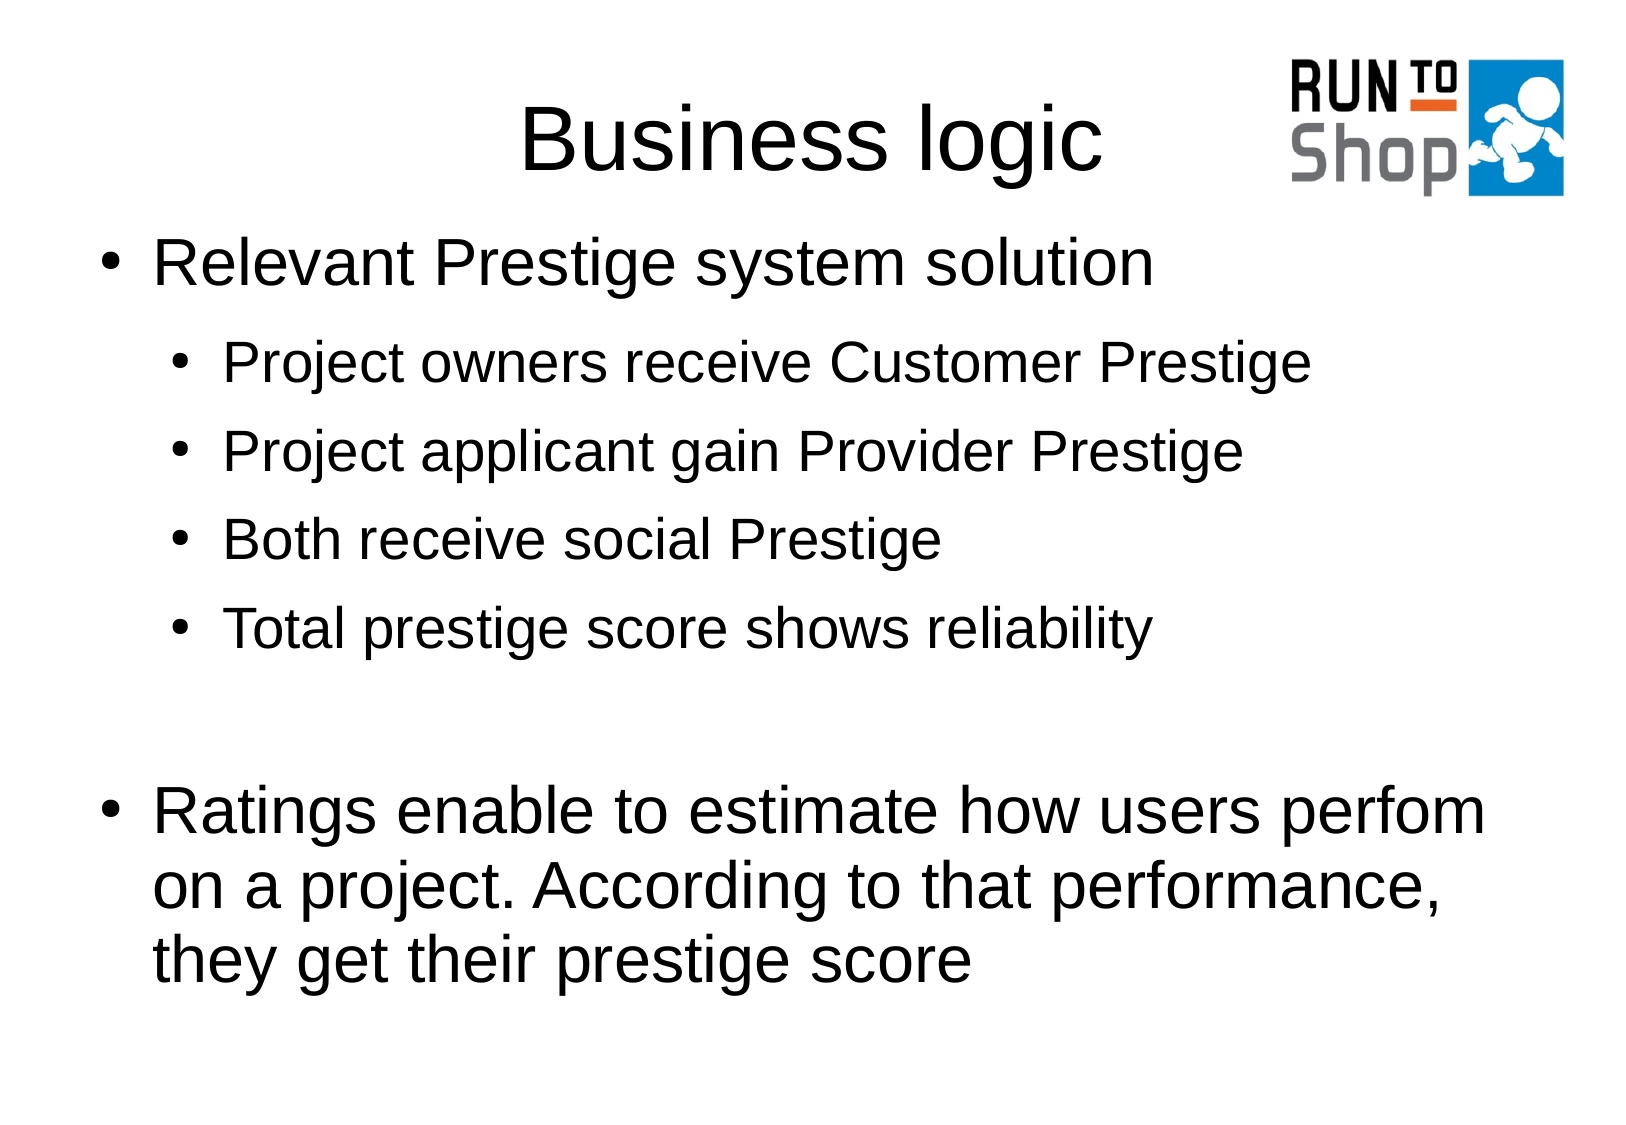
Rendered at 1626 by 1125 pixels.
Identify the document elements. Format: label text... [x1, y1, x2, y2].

title Business logic [81, 52, 1544, 225]
list Relevant Prestige system solution Project owners receive Customer Prestige Project applicant gain Provider Prestige Both receive social Prestige Total prestige score shows reliability Ratings enable to estimate how users perfom on a project. According to that performance, they get their prestige score [81, 225, 1544, 1091]
picture [1288, 58, 1565, 198]
